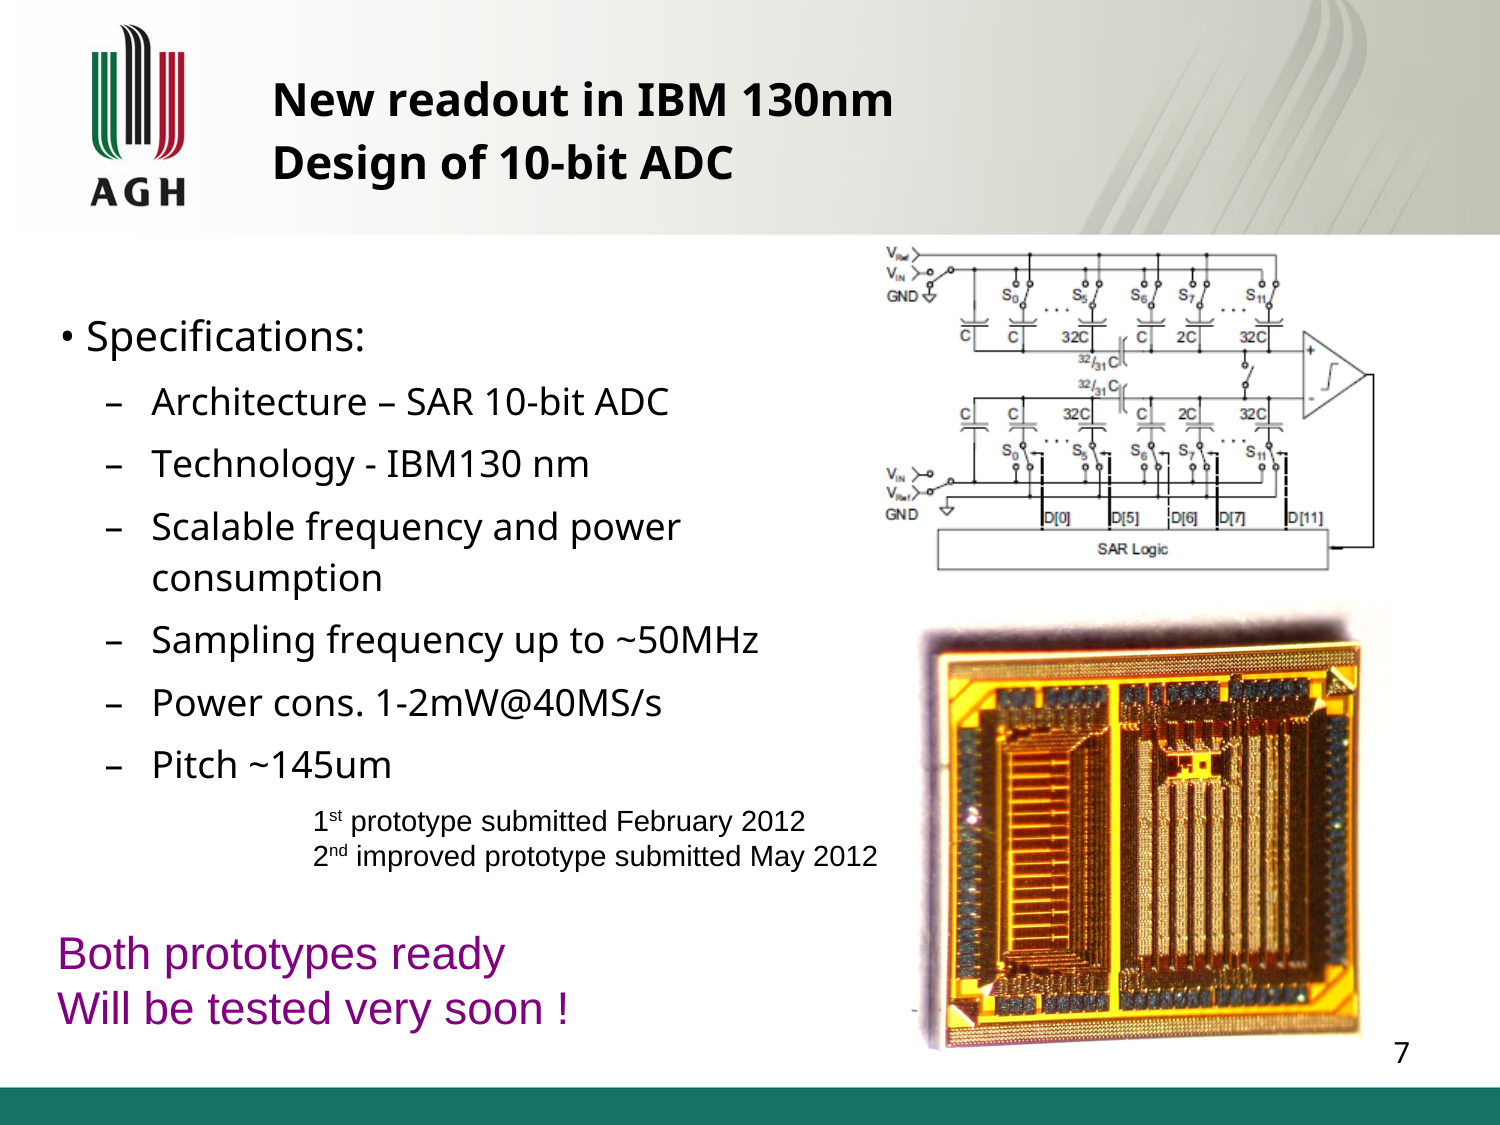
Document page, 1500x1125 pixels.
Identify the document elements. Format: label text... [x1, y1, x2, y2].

title New readout in IBM 130nm Design of 10-bit ADC [271, 53, 1443, 208]
picture [0, 0, 1500, 1125]
list Specifications: Architecture – SAR 10-bit ADC Technology - IBM130 nm Scalable frequency and power consumption Sampling frequency up to ~50MHz Power cons. 1-2mW@40MS/s Pitch ~145um [29, 307, 869, 745]
text_box Both prototypes ready Will be tested very soon ! [42, 916, 721, 1042]
text_box 1st prototype submitted February 2012 2nd improved prototype submitted May 2012 [298, 795, 903, 880]
